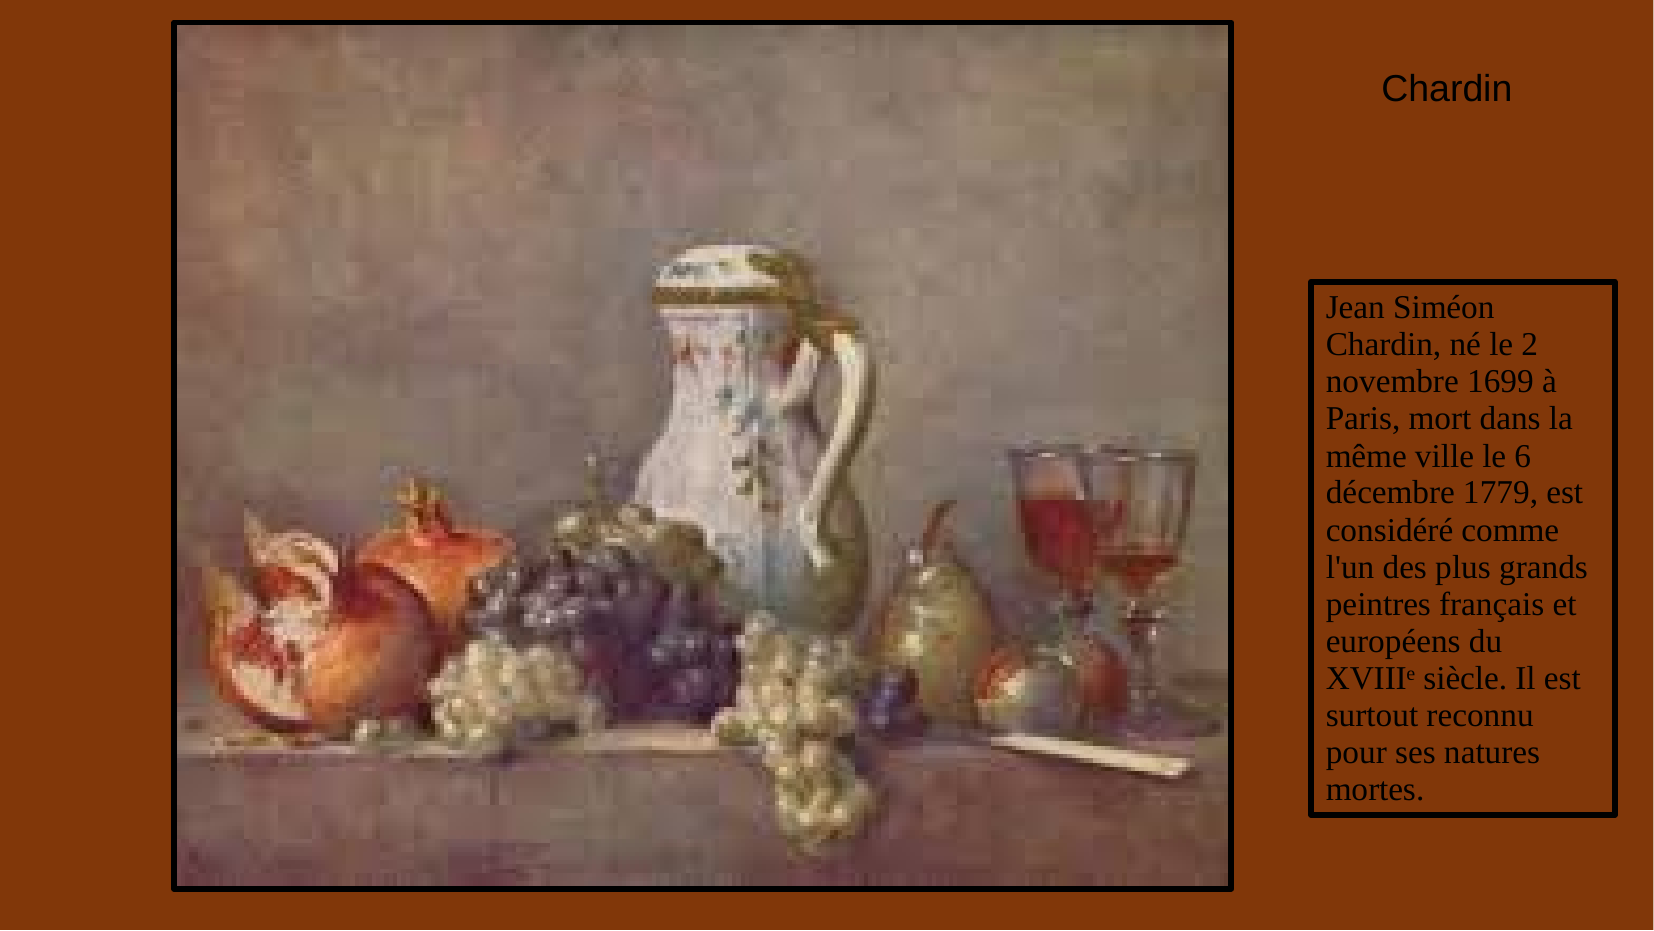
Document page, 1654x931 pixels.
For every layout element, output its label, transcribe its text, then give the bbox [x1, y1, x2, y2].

picture [177, 25, 1229, 886]
text_box Jean Siméon Chardin, né le 2 novembre 1699 à Paris, mort dans la même ville le 6 décembre 1779, est considéré comme l'un des plus grands peintres français et européens du XVIIIᵉ siècle. Il est surtout reconnu pour ses natures mortes. [1311, 281, 1615, 815]
title Chardin [1334, 47, 1560, 130]
